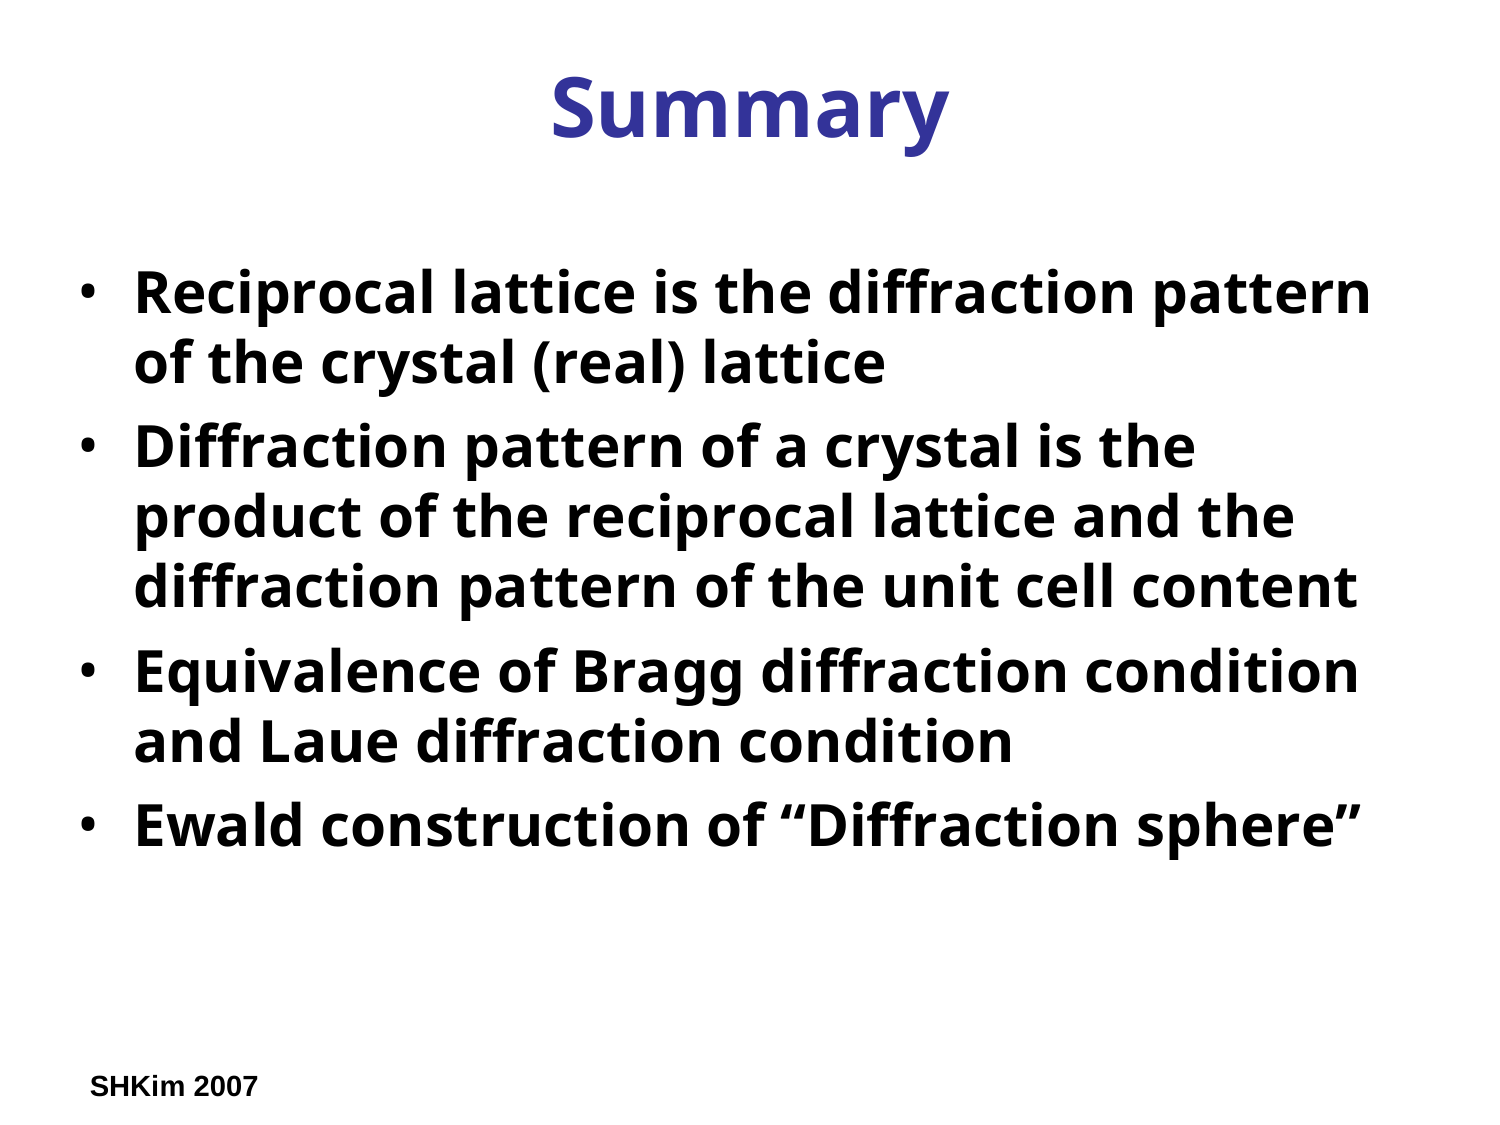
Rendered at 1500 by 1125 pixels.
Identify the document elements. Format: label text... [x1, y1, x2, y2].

title Summary [75, 45, 1426, 163]
list Reciprocal lattice is the diffraction pattern of the crystal (real) lattice Diffraction pattern of a crystal is the product of the reciprocal lattice and the diffraction pattern of the unit cell content Equivalence of Bragg diffraction condition and Laue diffraction condition Ewald construction of “Diffraction sphere” [62, 162, 1413, 1125]
